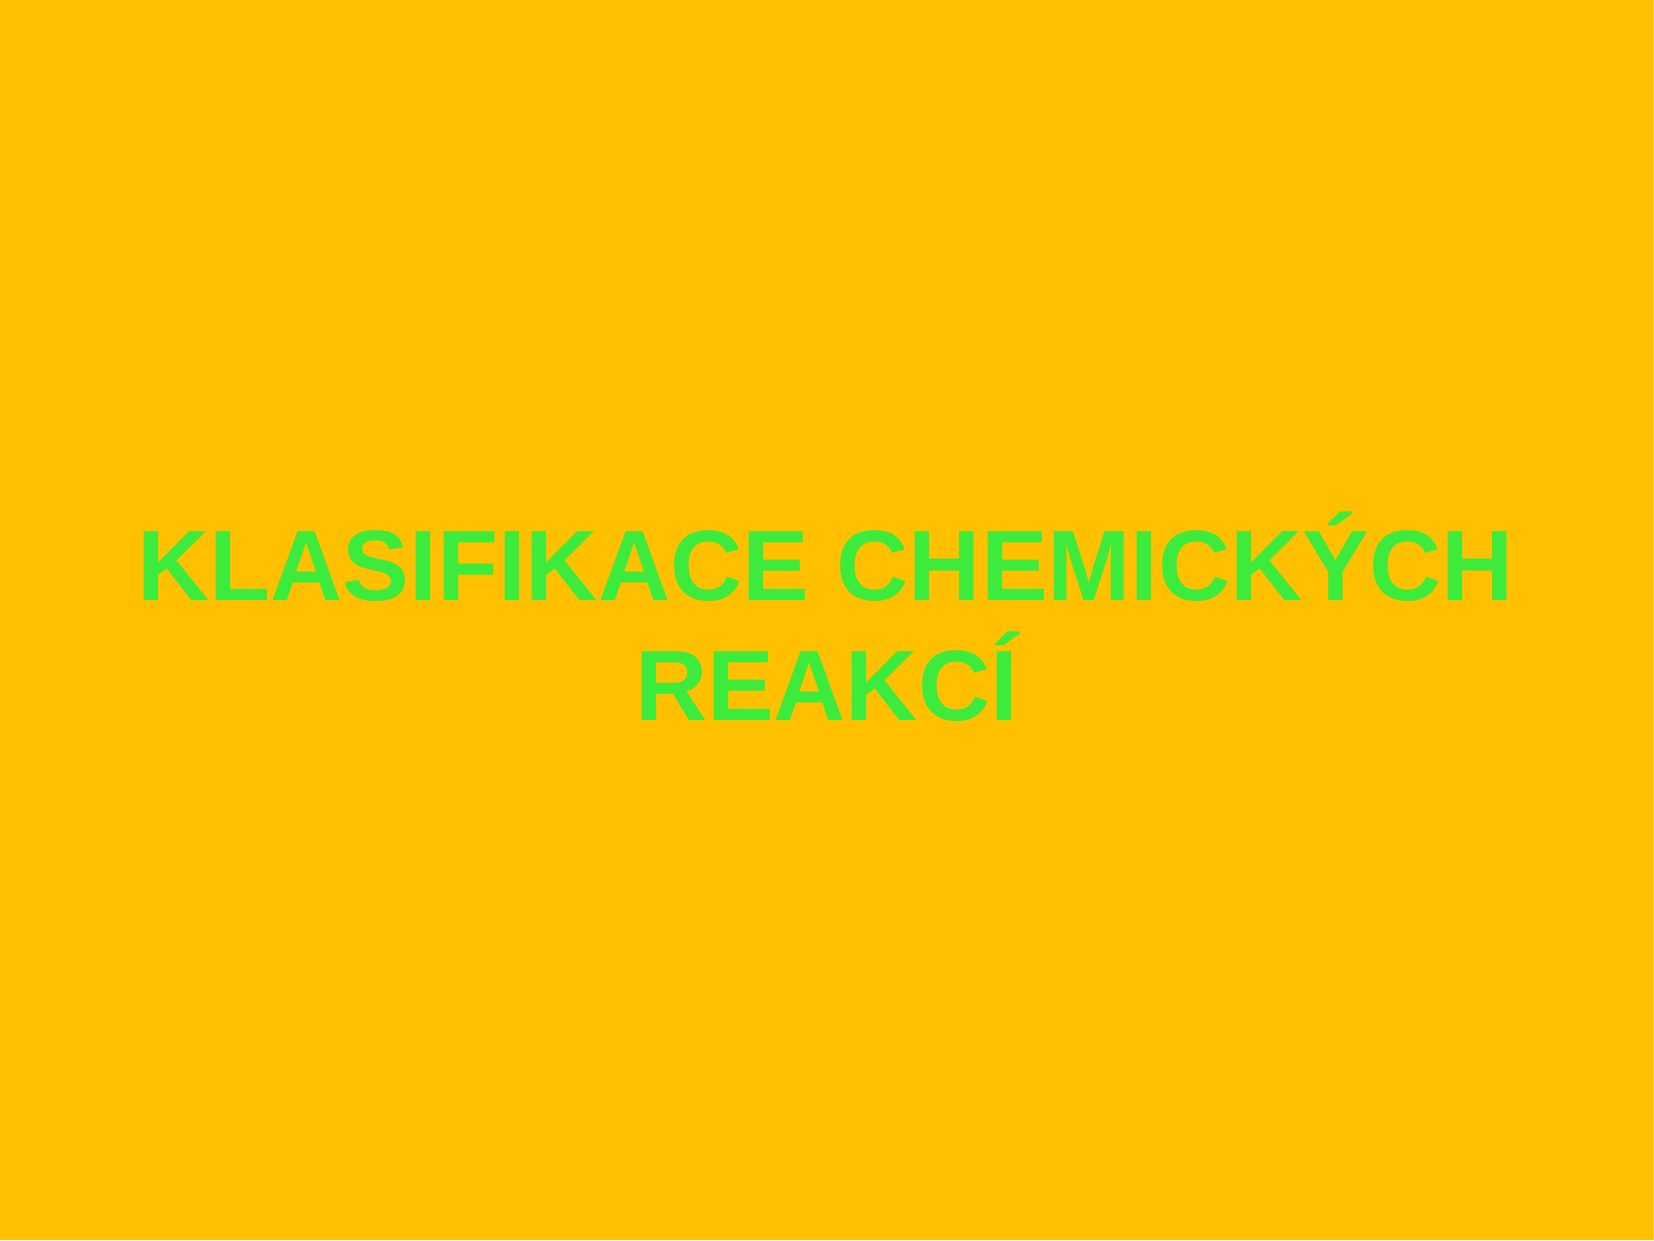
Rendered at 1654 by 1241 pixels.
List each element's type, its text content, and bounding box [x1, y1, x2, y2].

title KLASIFIKACE CHEMICKÝCH REAKCÍ [82, 500, 1571, 741]
